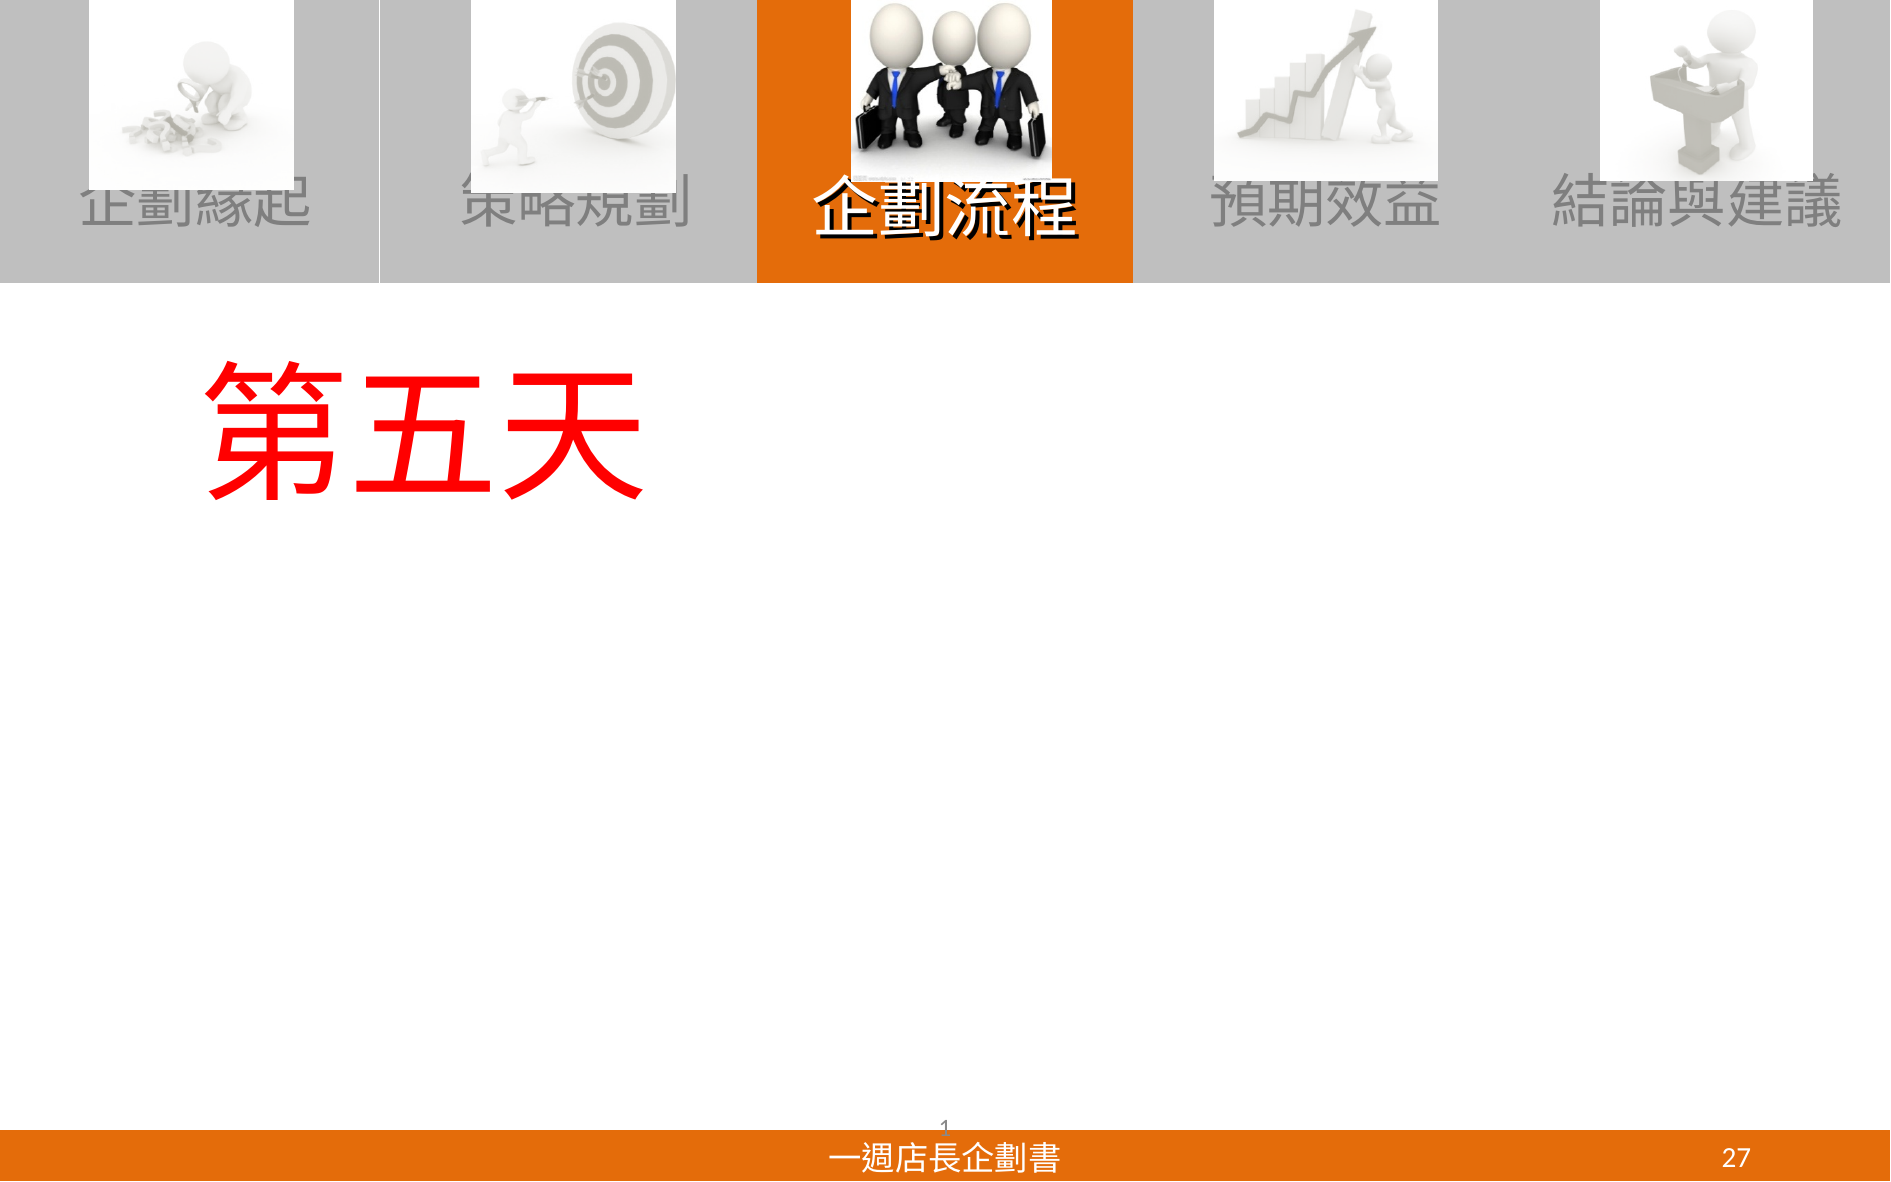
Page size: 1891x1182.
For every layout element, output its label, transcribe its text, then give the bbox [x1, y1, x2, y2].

picture [89, 0, 294, 190]
text_box [0, 0, 379, 283]
picture [471, 0, 676, 193]
text_box 策略規劃 [417, 157, 735, 243]
picture [1600, 0, 1813, 181]
text_box 第五天 [0, 330, 988, 528]
text_box 企劃流程 [781, 157, 1110, 253]
text_box 27 [1706, 1130, 1891, 1182]
text_box [380, 0, 1890, 283]
picture [851, 0, 1052, 182]
text_box 1 [645, 1094, 1245, 1158]
text_box 結論與建議 [1523, 157, 1871, 243]
text_box 預期效益 [1179, 157, 1473, 243]
text_box 一週店長企劃書 [0, 1130, 1706, 1181]
picture [1214, 0, 1438, 181]
text_box 企劃緣起 [42, 157, 348, 243]
